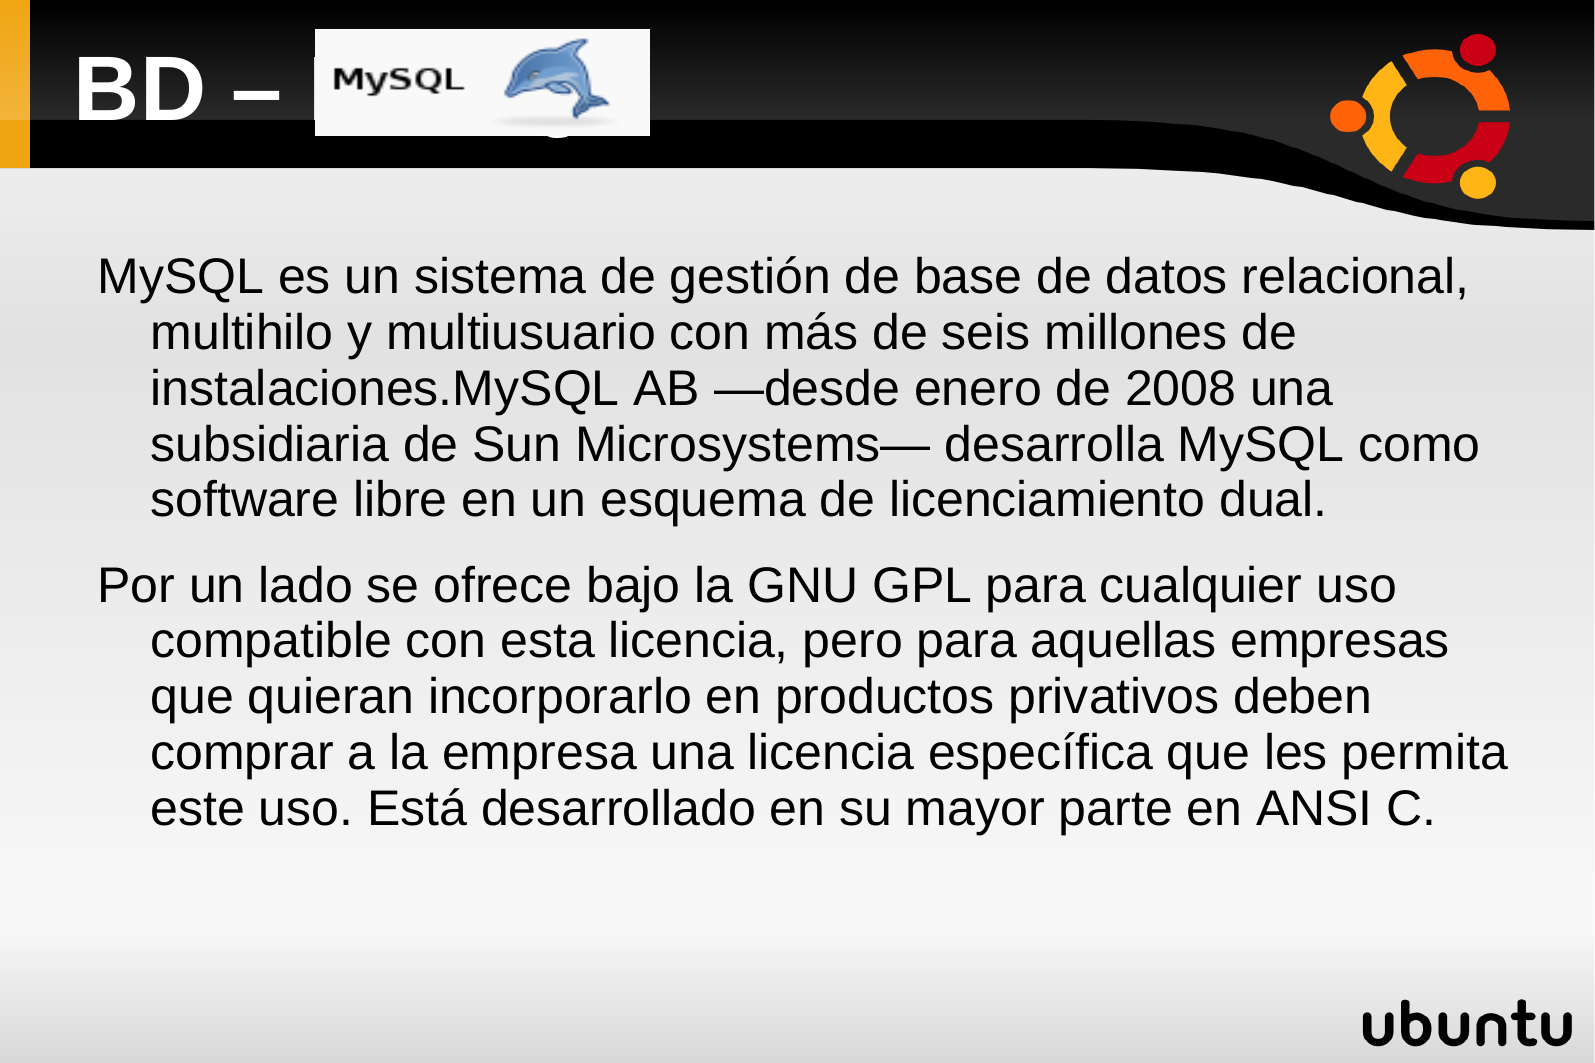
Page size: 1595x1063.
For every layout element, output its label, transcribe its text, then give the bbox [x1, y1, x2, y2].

list MySQL es un sistema de gestión de base de datos relacional, multihilo y multiusuario con más de seis millones de instalaciones.MySQL AB —desde enero de 2008 una subsidiaria de Sun Microsystems— desarrolla MySQL como software libre en un esquema de licenciamiento dual. Por un lado se ofrece bajo la GNU GPL para cualquier uso compatible con esta licencia, pero para aquellas empresas que quieran incorporarlo en productos privativos deben comprar a la empresa una licencia específica que les permita este uso. Está desarrollado en su mayor parte en ANSI C. [79, 248, 1515, 936]
title BD – MYSQL [74, 7, 1510, 171]
picture [0, 0, 1595, 1063]
